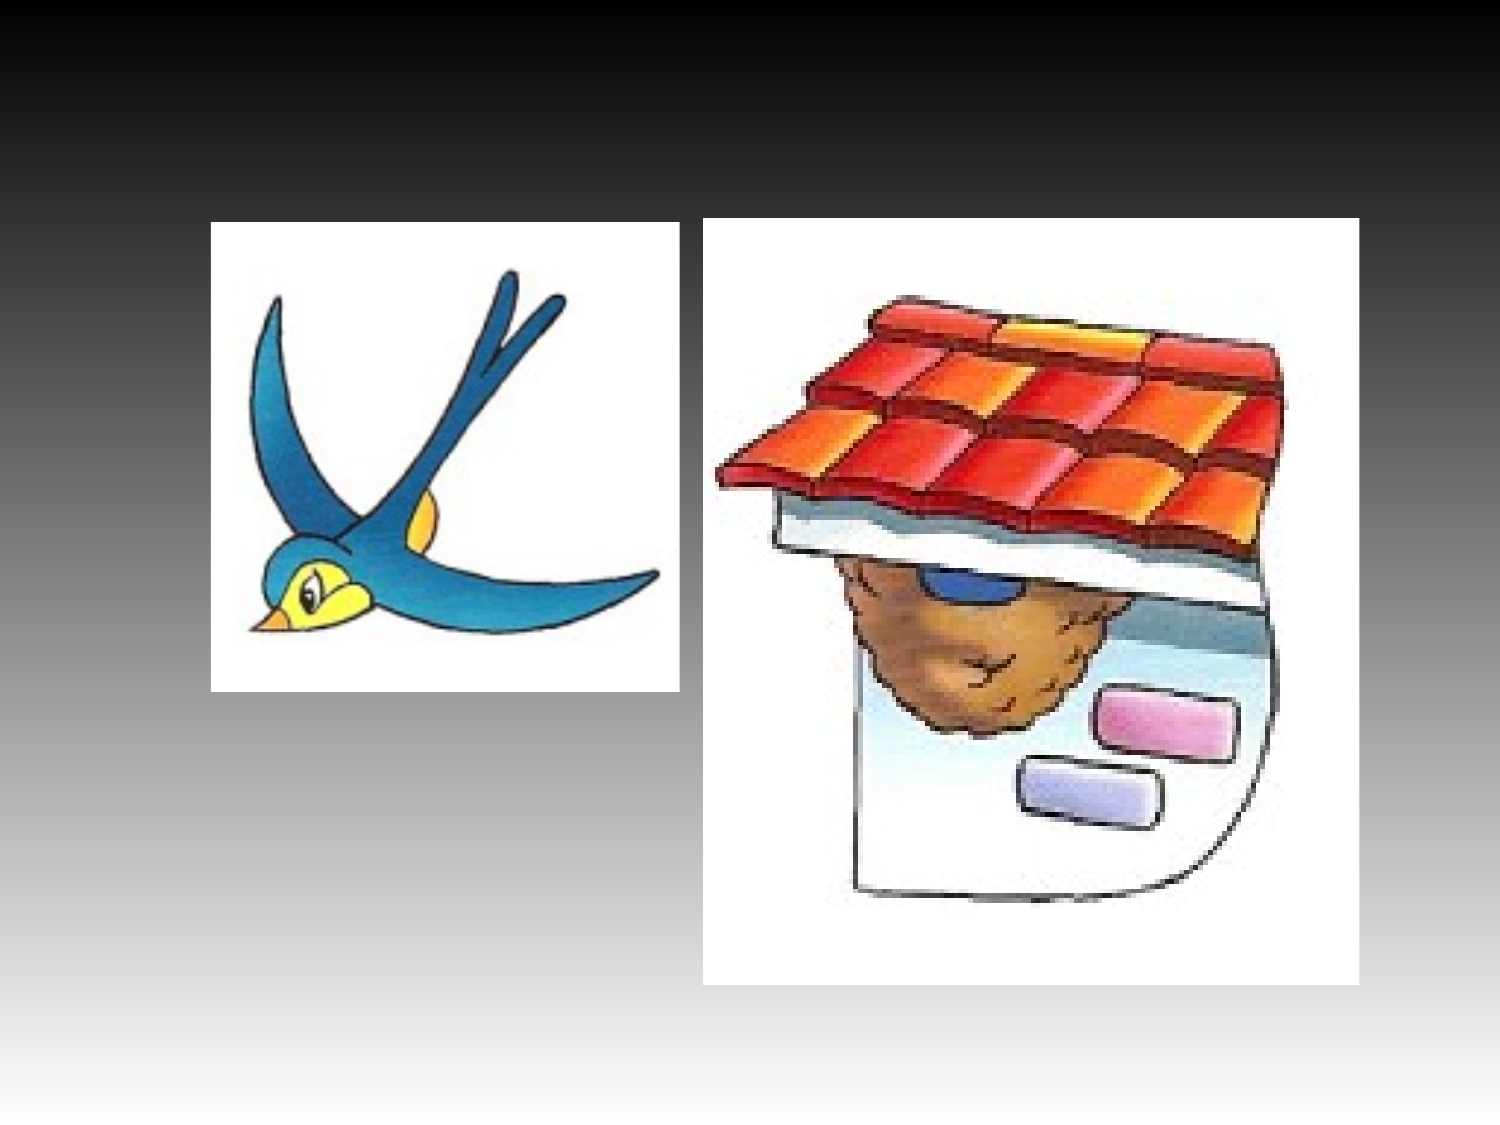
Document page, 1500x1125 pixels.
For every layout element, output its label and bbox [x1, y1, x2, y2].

picture [703, 218, 1360, 985]
picture [210, 222, 680, 692]
